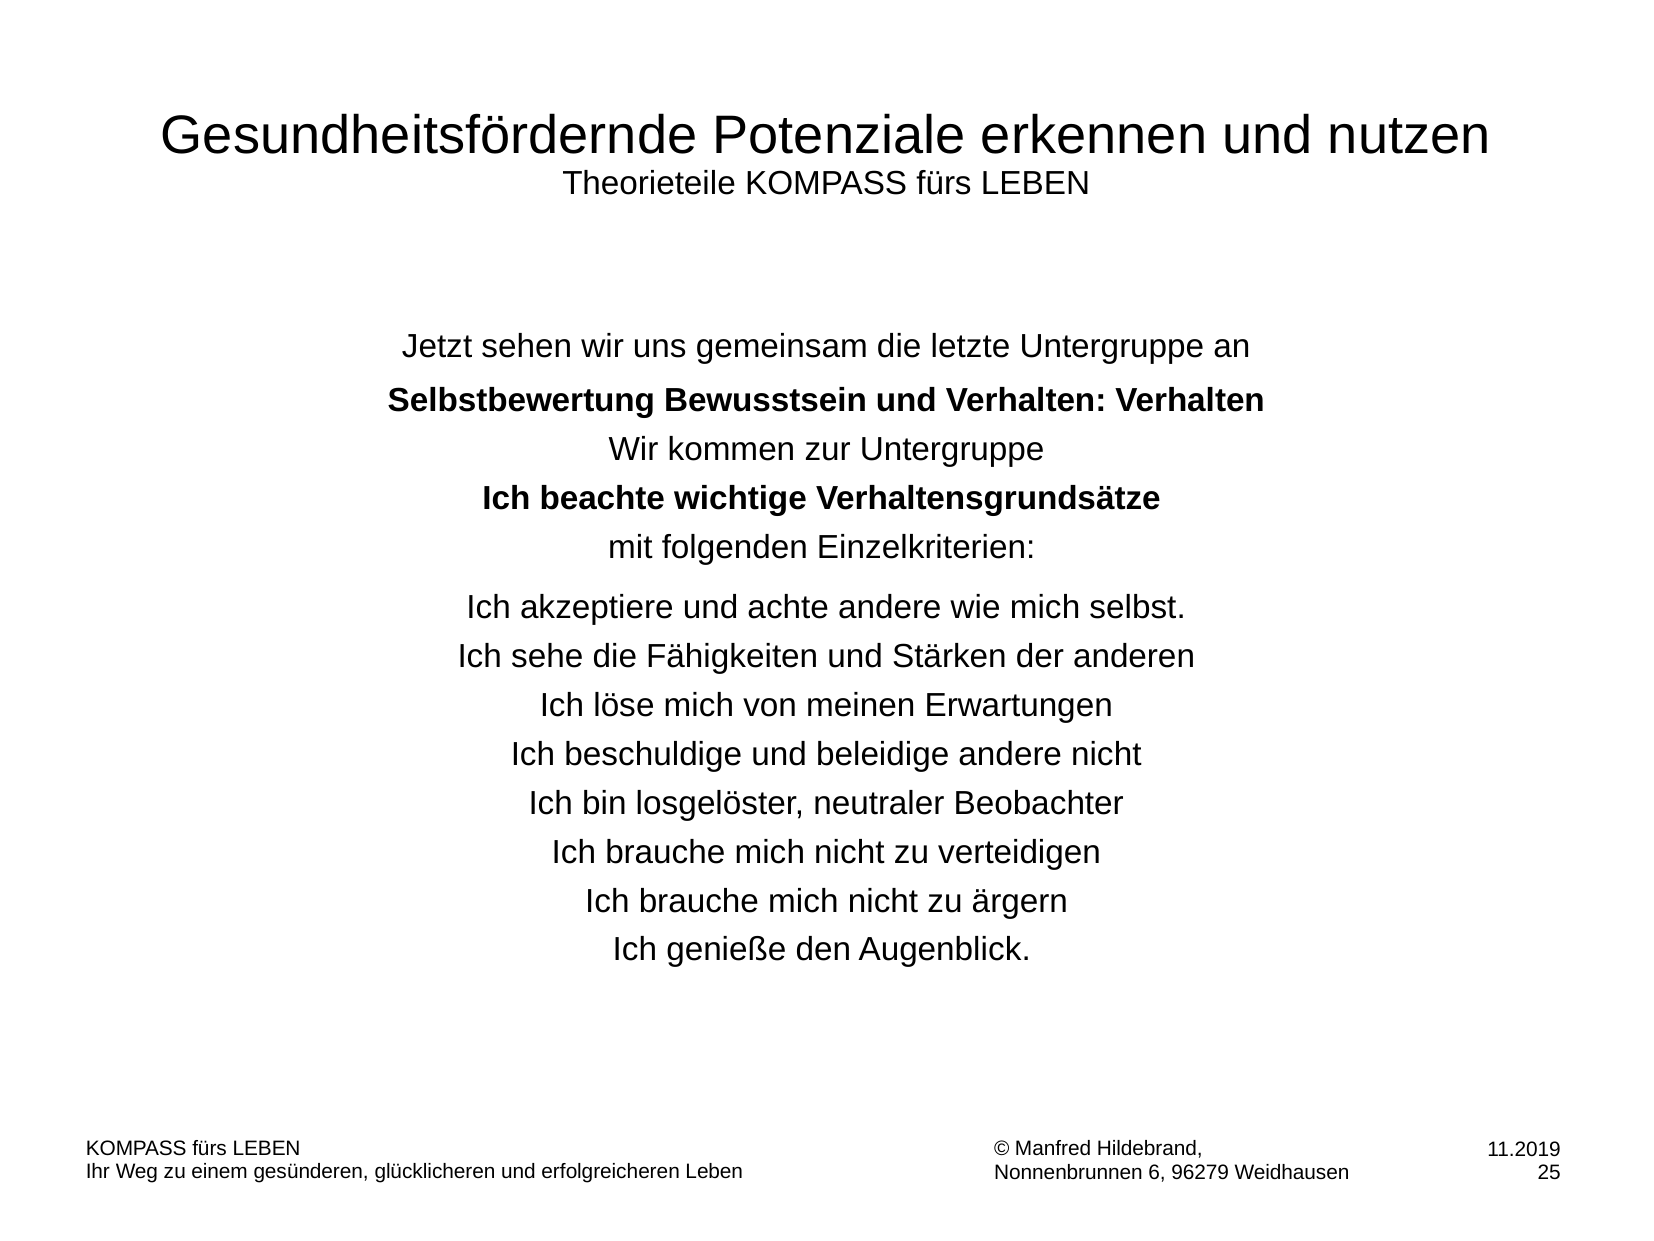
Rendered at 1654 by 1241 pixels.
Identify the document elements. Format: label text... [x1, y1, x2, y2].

text_box KOMPASS fürs LEBEN Ihr Weg zu einem gesünderen, glücklicheren und erfolgreicheren Leben [71, 1118, 964, 1202]
list Jetzt sehen wir uns gemeinsam die letzte Untergruppe an Selbstbewertung Bewusstsein und Verhalten: Verhalten Wir kommen zur Untergruppe Ich beachte wichtige Verhaltensgrundsätze mit folgenden Einzelkriterien: Ich akzeptiere und achte andere wie mich selbst. Ich sehe die Fähigkeiten und Stärken der anderen Ich löse mich von meinen Erwartungen Ich beschuldige und beleidige andere nicht Ich bin losgelöster, neutraler Beobachter Ich brauche mich nicht zu verteidigen Ich brauche mich nicht zu ärgern Ich genieße den Augenblick. [82, 290, 1571, 1109]
text_box 11.2019 25 [1405, 1118, 1576, 1203]
text_box © Manfred Hildebrand, Nonnenbrunnen 6, 96279 Weidhausen [979, 1118, 1389, 1203]
title Gesundheitsfördernde Potenziale erkennen und nutzen Theorieteile KOMPASS fürs LEBEN [82, 49, 1571, 257]
